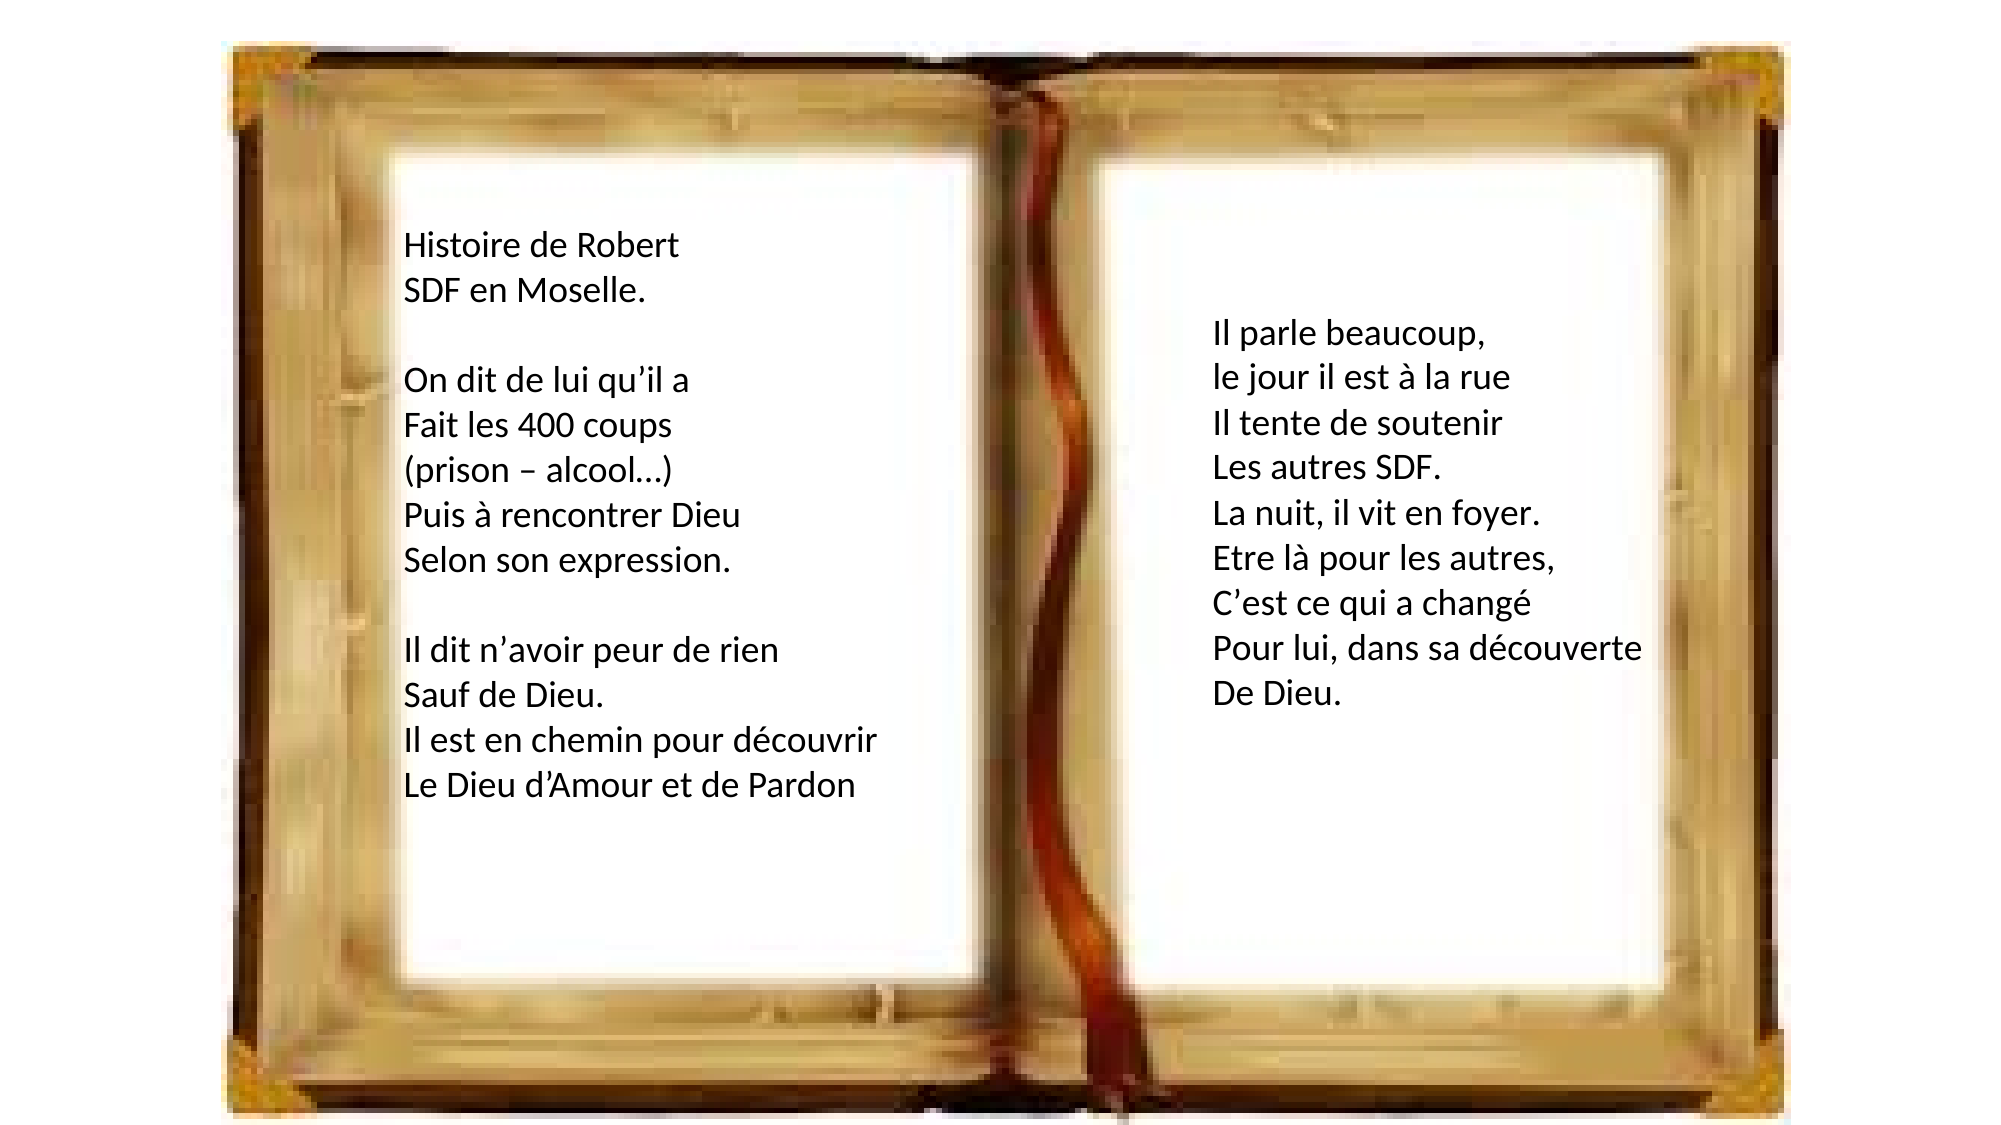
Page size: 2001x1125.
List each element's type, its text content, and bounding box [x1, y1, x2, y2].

text_box Histoire de Robert SDF en Moselle. On dit de lui qu’il a Fait les 400 coups (prison – alcool…) Puis à rencontrer Dieu Selon son expression. Il dit n’avoir peur de rien Sauf de Dieu. Il est en chemin pour découvrir Le Dieu d’Amour et de Pardon [388, 212, 900, 909]
picture [221, 41, 1791, 1125]
text_box Il parle beaucoup, le jour il est à la rue Il tente de soutenir Les autres SDF. La nuit, il vit en foyer. Etre là pour les autres, C’est ce qui a changé Pour lui, dans sa découverte De Dieu. [1197, 299, 1664, 725]
